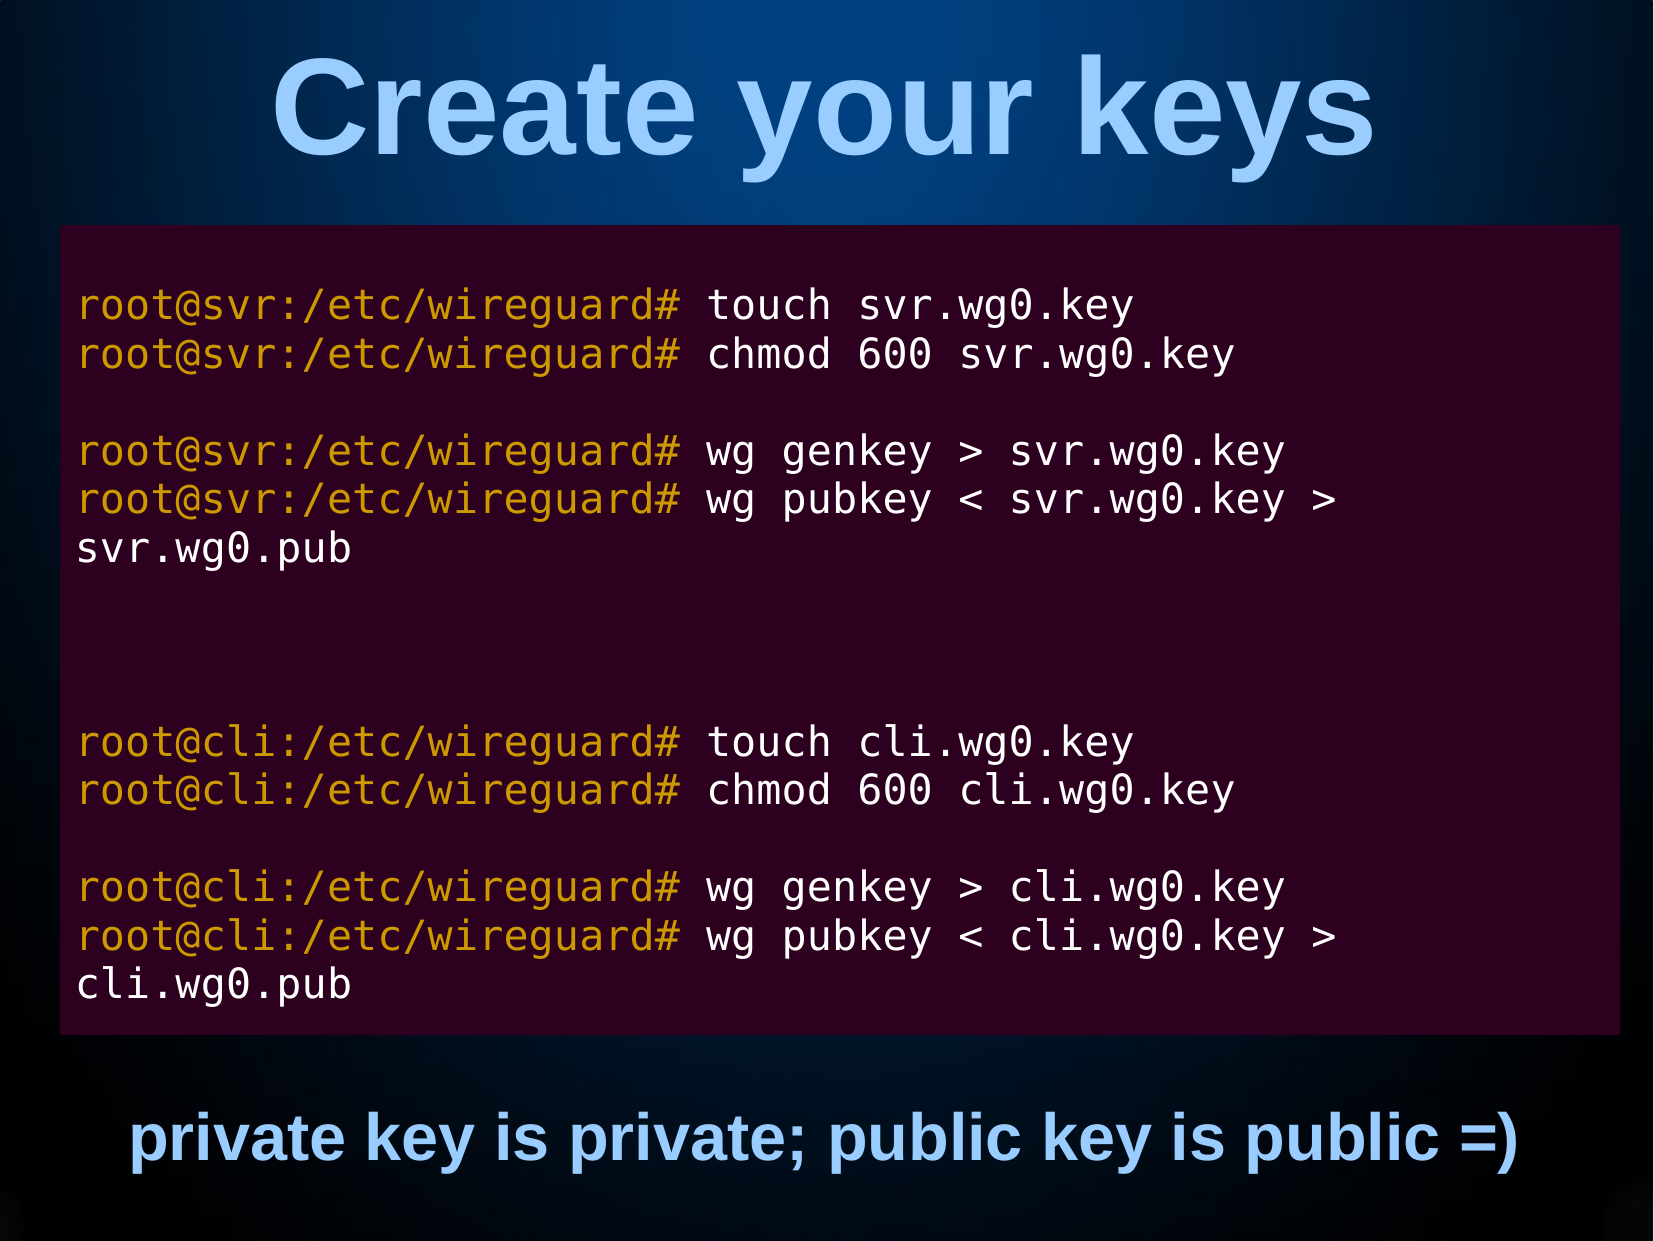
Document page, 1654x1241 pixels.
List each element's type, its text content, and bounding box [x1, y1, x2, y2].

picture [0, 0, 1654, 1241]
title Create your keys [0, 2, 1651, 211]
title private key is private; public key is public =) [0, 1033, 1651, 1241]
text_box root@svr:/etc/wireguard# touch svr.wg0.key root@svr:/etc/wireguard# chmod 600 svr.wg0.key root@svr:/etc/wireguard# wg genkey > svr.wg0.key root@svr:/etc/wireguard# wg pubkey < svr.wg0.key > svr.wg0.pub root@cli:/etc/wireguard# touch cli.wg0.key root@cli:/etc/wireguard# chmod 600 cli.wg0.key root@cli:/etc/wireguard# wg genkey > cli.wg0.key root@cli:/etc/wireguard# wg pubkey < cli.wg0.key > cli.wg0.pub [60, 225, 1621, 1033]
